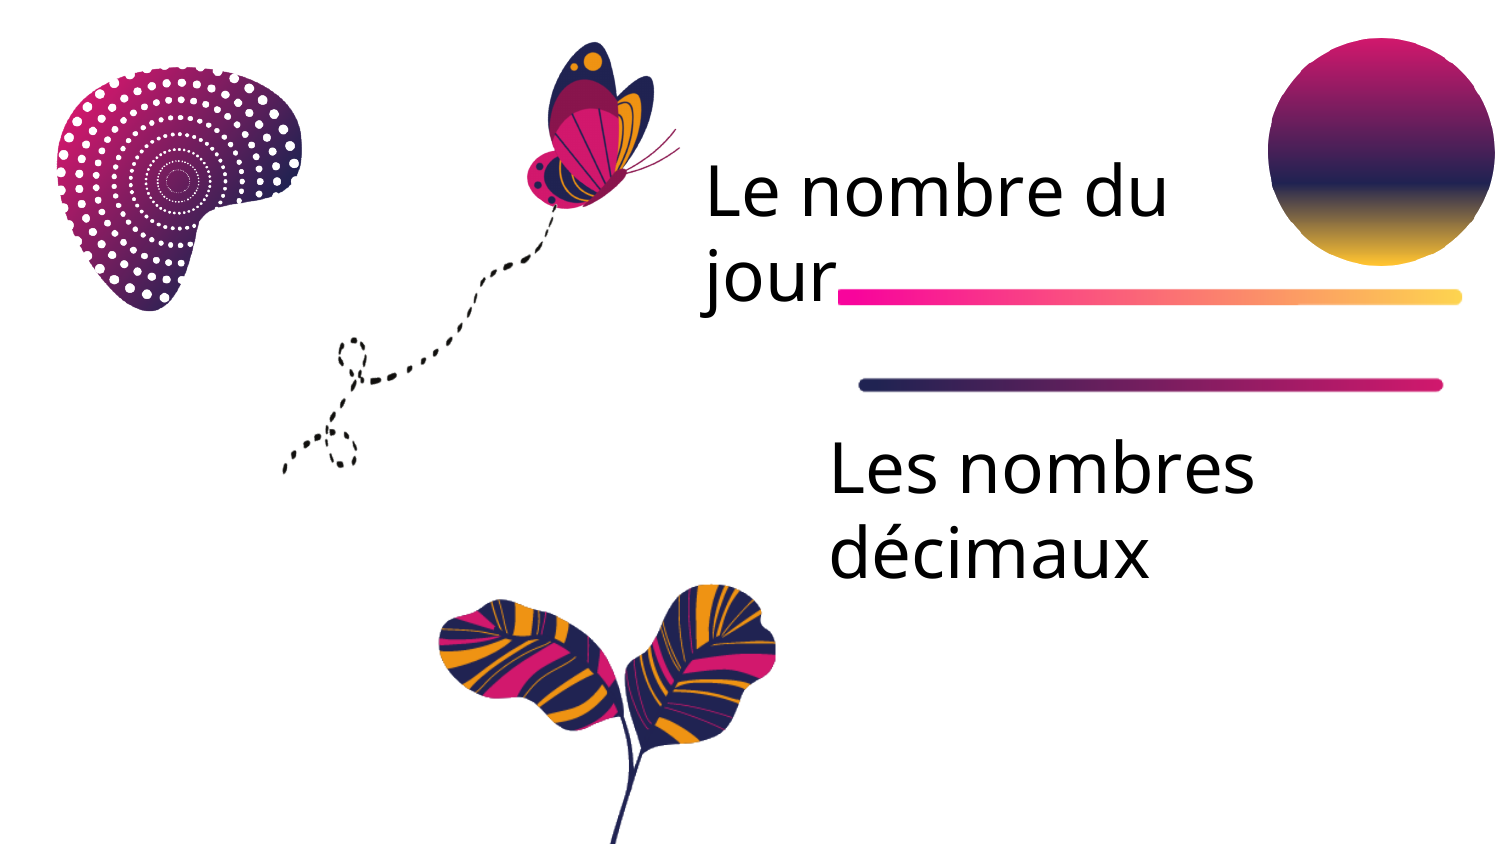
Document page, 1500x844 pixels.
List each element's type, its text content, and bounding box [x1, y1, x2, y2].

picture [50, 49, 312, 328]
picture [838, 338, 1476, 409]
picture [838, 0, 1500, 314]
picture [203, 0, 740, 539]
text_box Les nombres décimaux [813, 408, 1451, 525]
text_box Le nombre du jour [689, 130, 1243, 247]
picture [414, 548, 788, 844]
